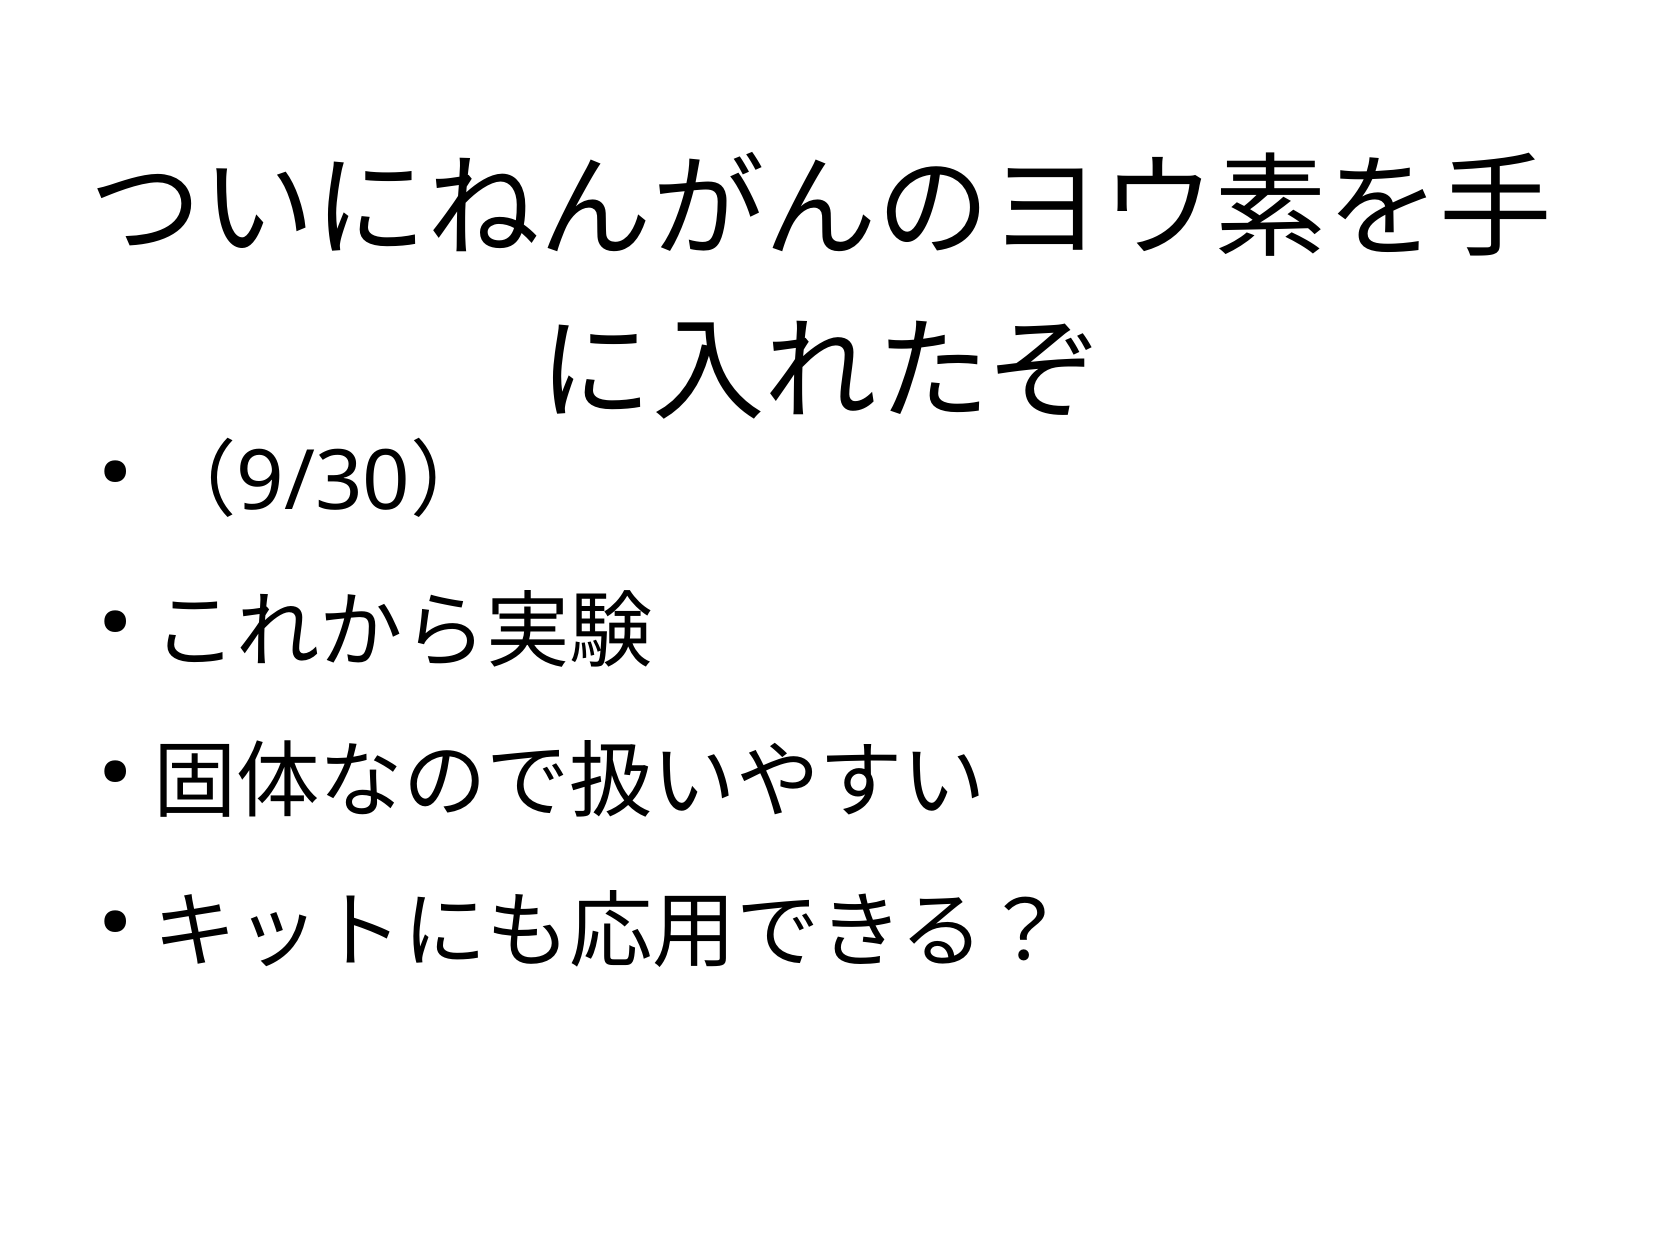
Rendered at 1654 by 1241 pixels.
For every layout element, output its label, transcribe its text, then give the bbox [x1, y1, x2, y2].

list （9/30） これから実験 固体なので扱いやすい キットにも応用できる？ [82, 413, 1571, 1109]
title ついにねんがんのヨウ素を手に入れたぞ [76, 143, 1565, 418]
